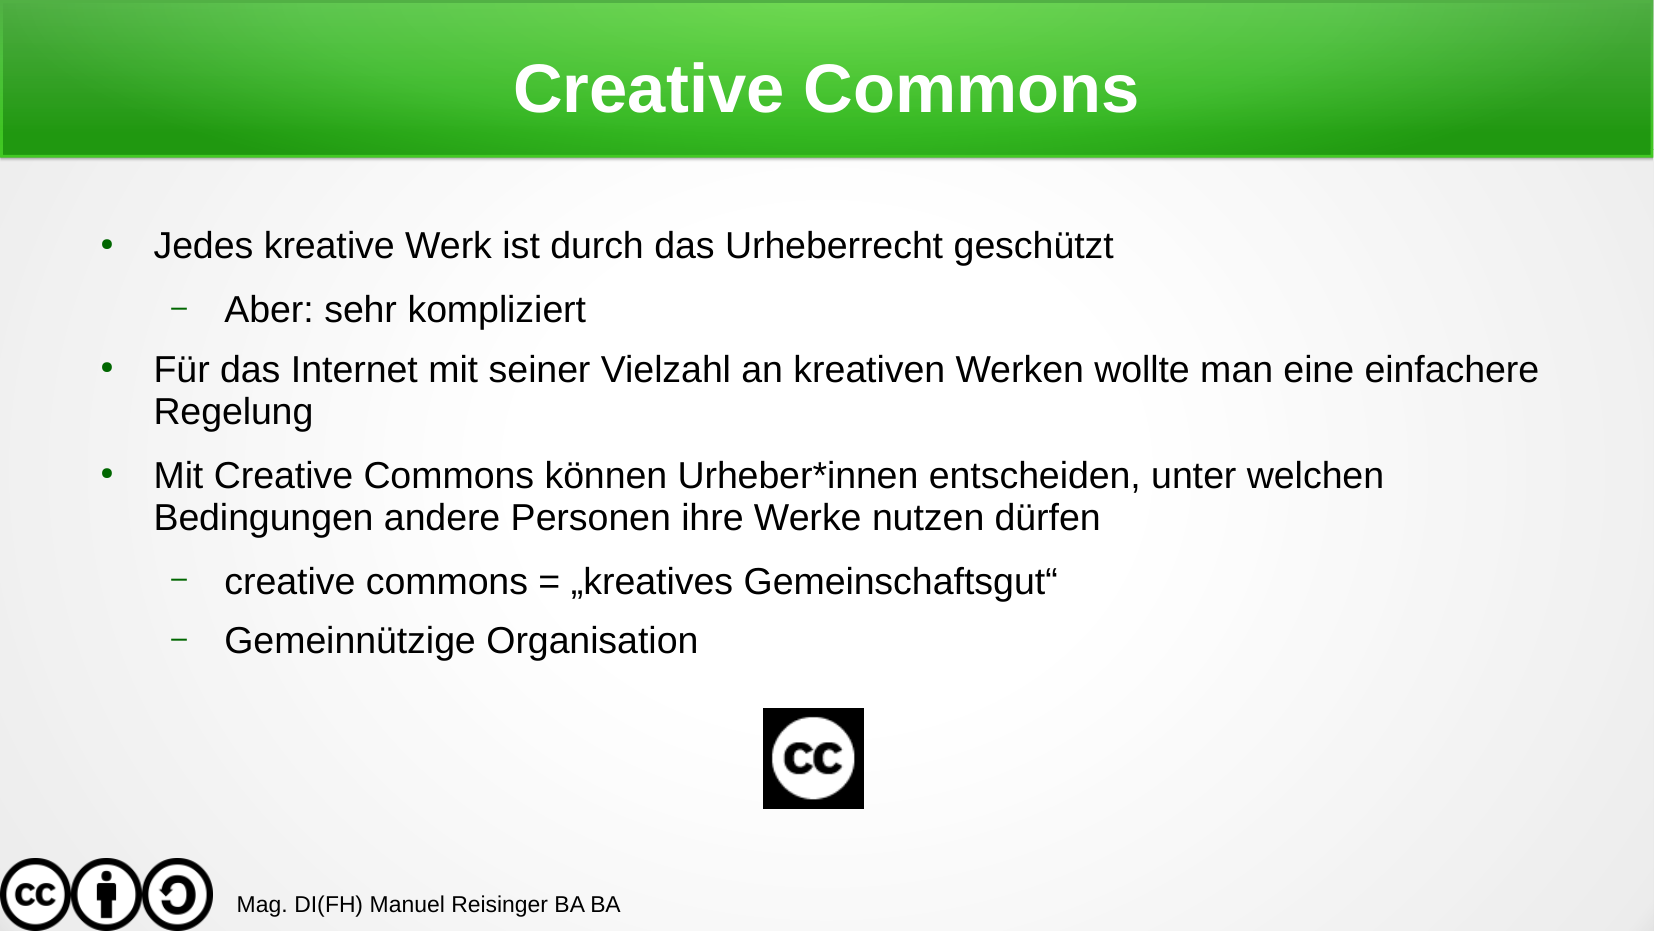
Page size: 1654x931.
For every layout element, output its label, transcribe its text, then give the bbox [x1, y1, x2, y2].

title Creative Commons [82, 35, 1571, 142]
list Jedes kreative Werk ist durch das Urheberrecht geschützt Aber: sehr kompliziert Für das Internet mit seiner Vielzahl an kreativen Werken wollte man eine einfachere Regelung Mit Creative Commons können Urheber*innen entscheiden, unter welchen Bedingungen andere Personen ihre Werke nutzen dürfen creative commons = „kreatives Gemeinschaftsgut“ Gemeinnützige Organisation [82, 224, 1571, 764]
picture [763, 708, 864, 809]
picture [0, 858, 213, 931]
